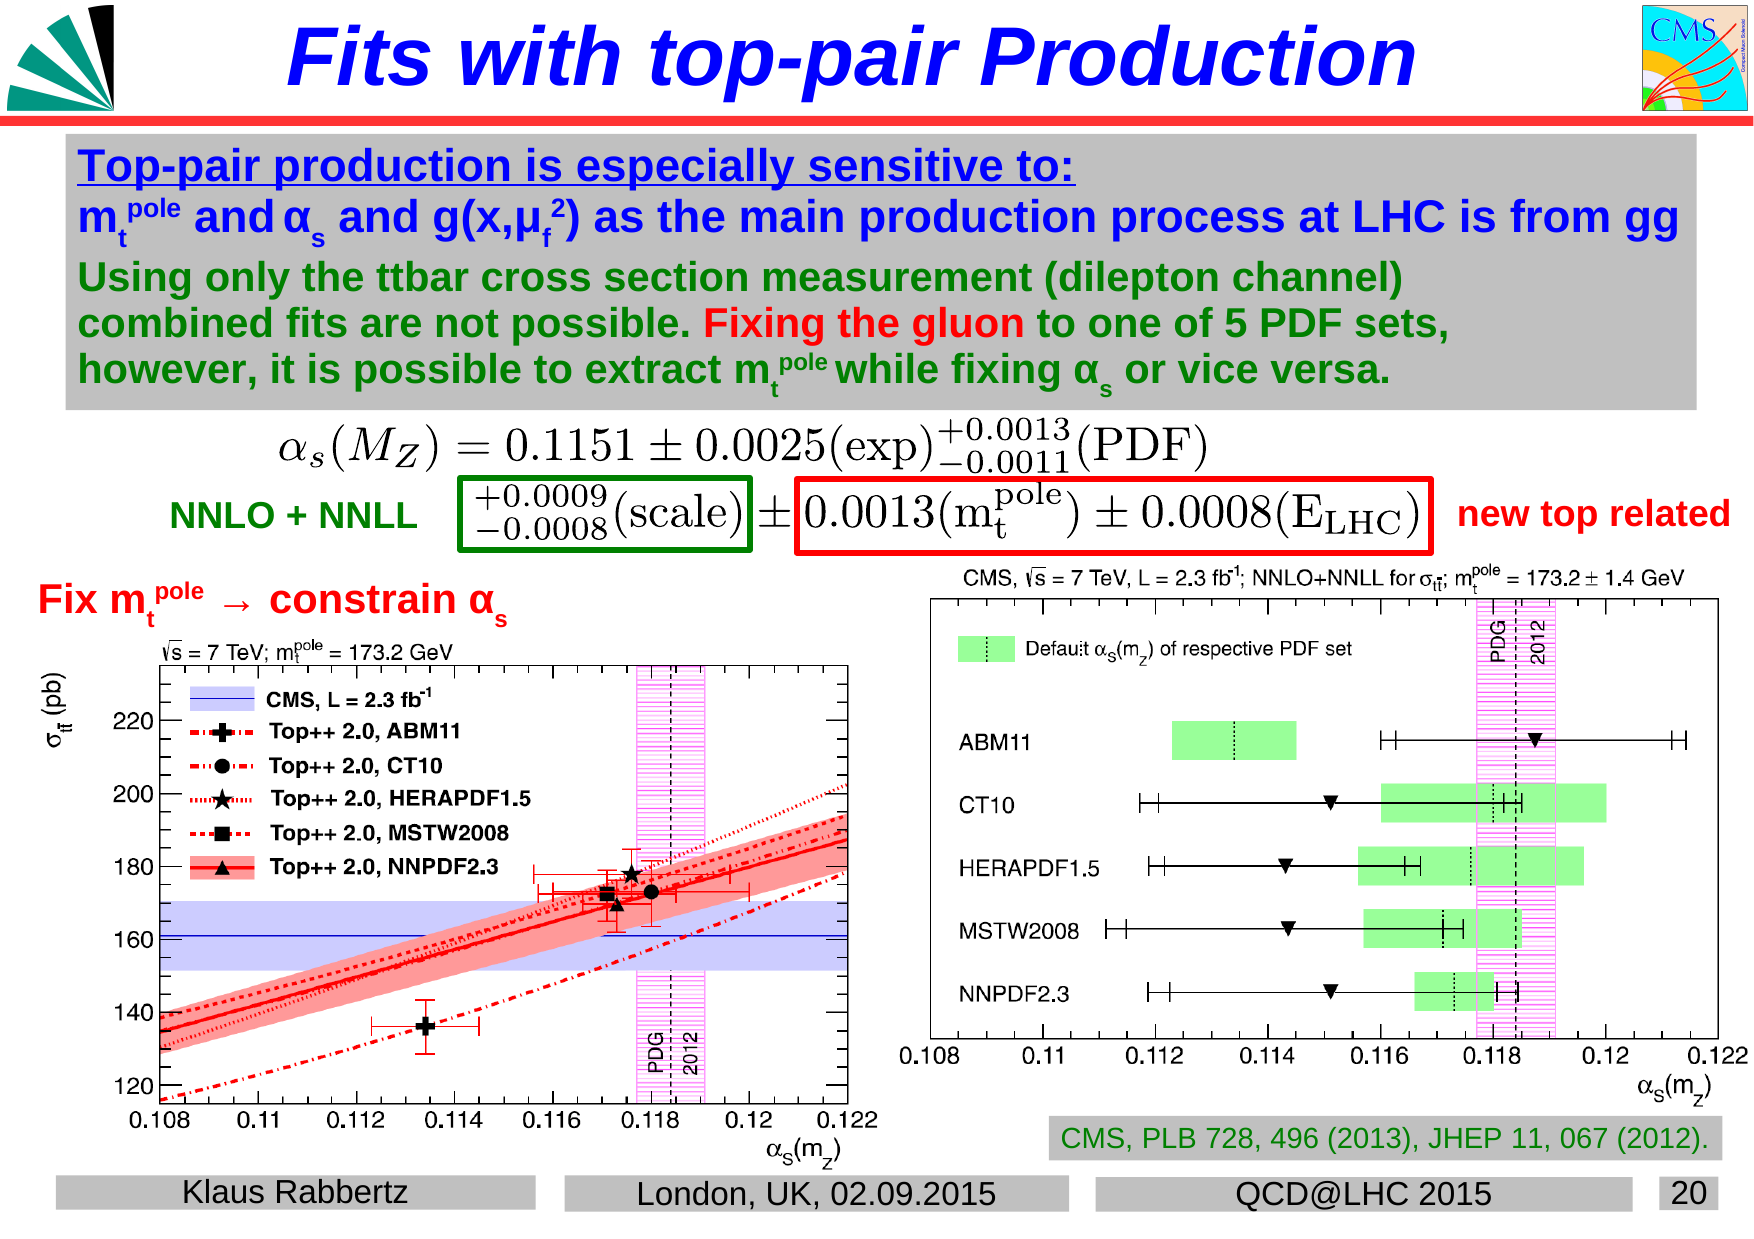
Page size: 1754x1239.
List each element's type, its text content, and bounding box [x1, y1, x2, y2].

text_box [753, 480, 794, 544]
text_box [473, 481, 747, 544]
text_box [277, 417, 1211, 477]
picture [7, 5, 114, 112]
text_box new top related [1445, 486, 1746, 540]
text_box [800, 482, 1423, 544]
text_box NNLO + NNLL [157, 488, 431, 543]
text_box Top-pair production is especially sensitive to: mtpole and αs and g(x,μf2) as the main production process at LHC is from gg Using only the ttbar cross section measurement (dilepton channel) combined fits are not possible. Fixing the gluon to one of 5 PDF sets, however, it is possible to extract mtpole while fixing αs or vice versa. [65, 133, 1697, 411]
picture [35, 637, 880, 1174]
title Fits with top-pair Production [123, 0, 1606, 114]
picture [1642, 5, 1748, 111]
text_box Fix mtpole → constrain αs [25, 569, 520, 639]
picture [891, 561, 1754, 1111]
text_box CMS, PLB 728, 496 (2013), JHEP 11, 067 (2012). [1048, 1115, 1720, 1161]
